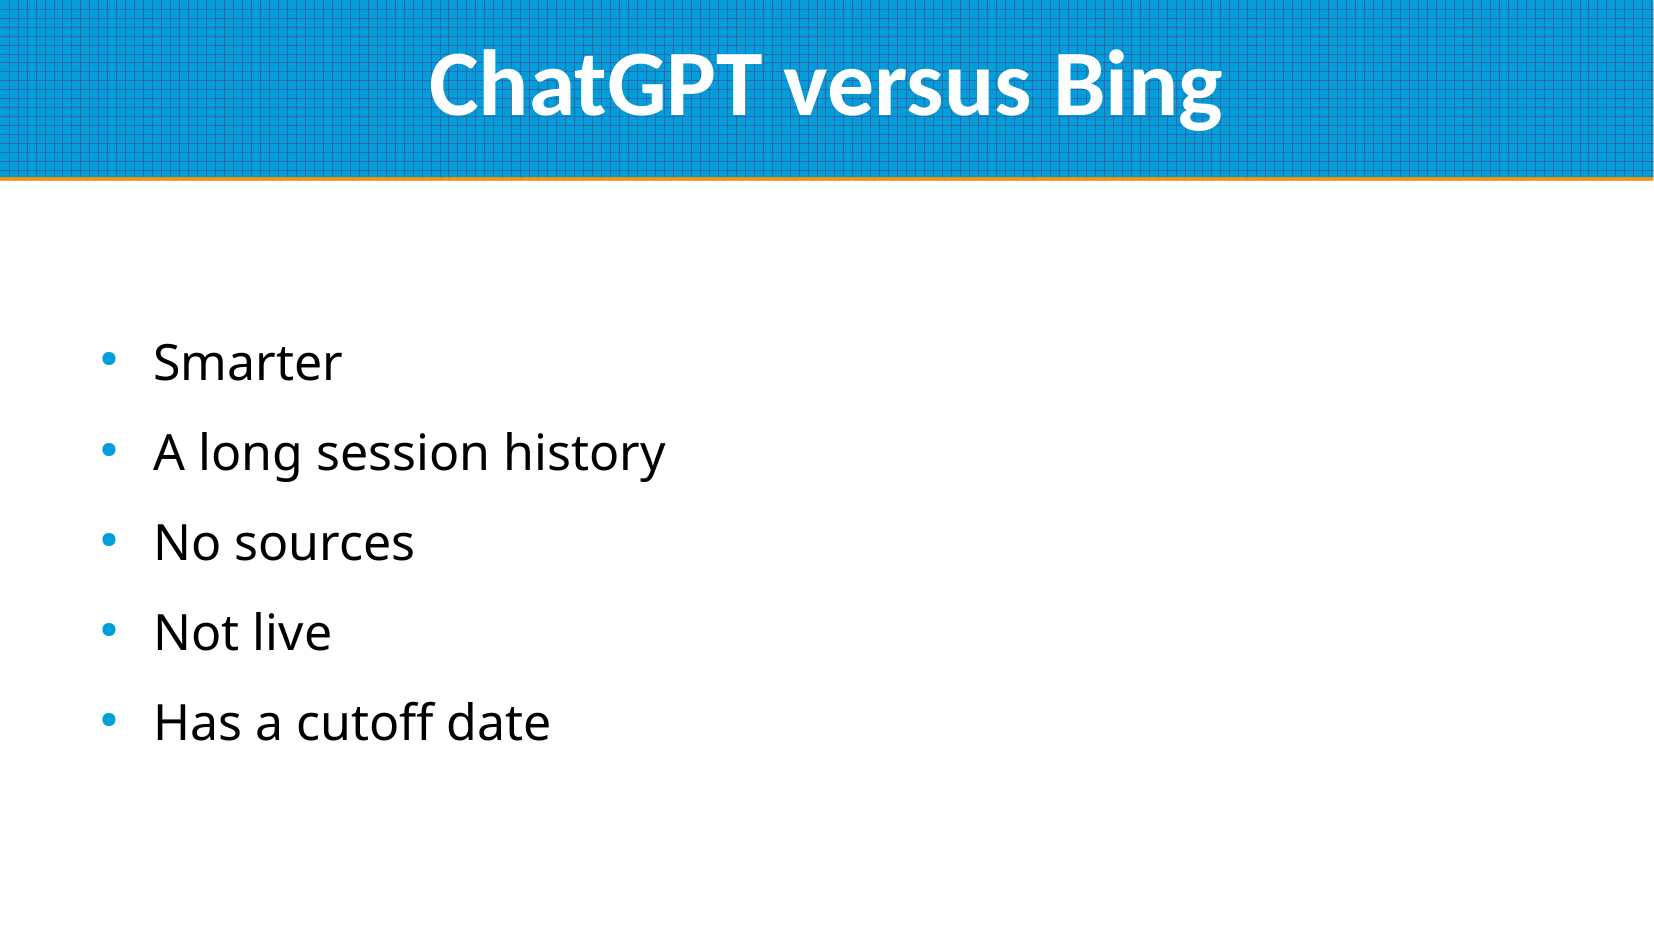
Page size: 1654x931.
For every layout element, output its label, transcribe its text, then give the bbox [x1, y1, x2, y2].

list Smarter A long session history No sources Not live Has a cutoff date [82, 236, 1563, 811]
title ChatGPT versus Bing [82, 14, 1571, 171]
